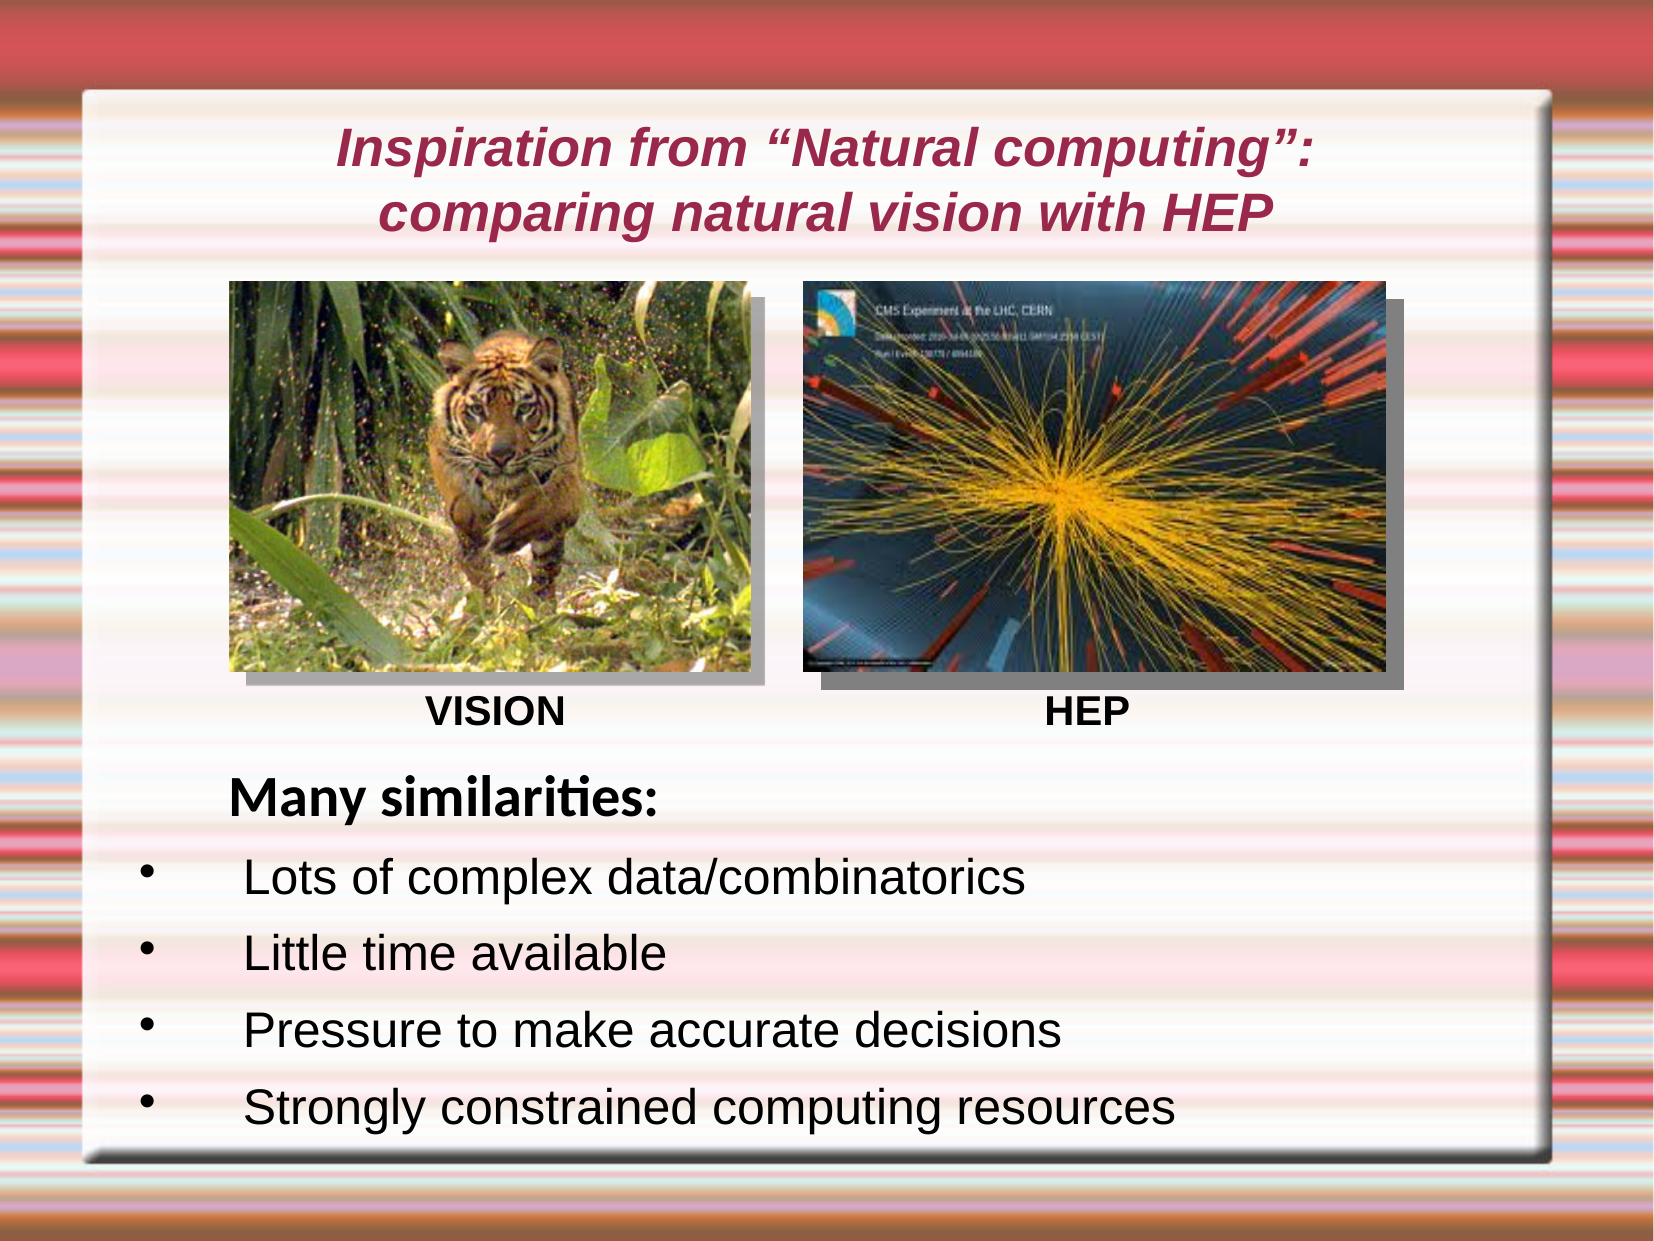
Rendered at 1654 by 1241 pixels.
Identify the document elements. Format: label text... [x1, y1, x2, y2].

text_box VISION [329, 687, 662, 742]
text_box Inspiration from “Natural computing”: comparing natural vision with HEP [121, 114, 1533, 240]
picture [0, 0, 1654, 1241]
text_box Many similarities: Lots of complex data/combinatorics Little time available Pressure to make accurate decisions Strongly constrained computing resources [124, 749, 1501, 1096]
text_box HEP [878, 690, 1296, 742]
